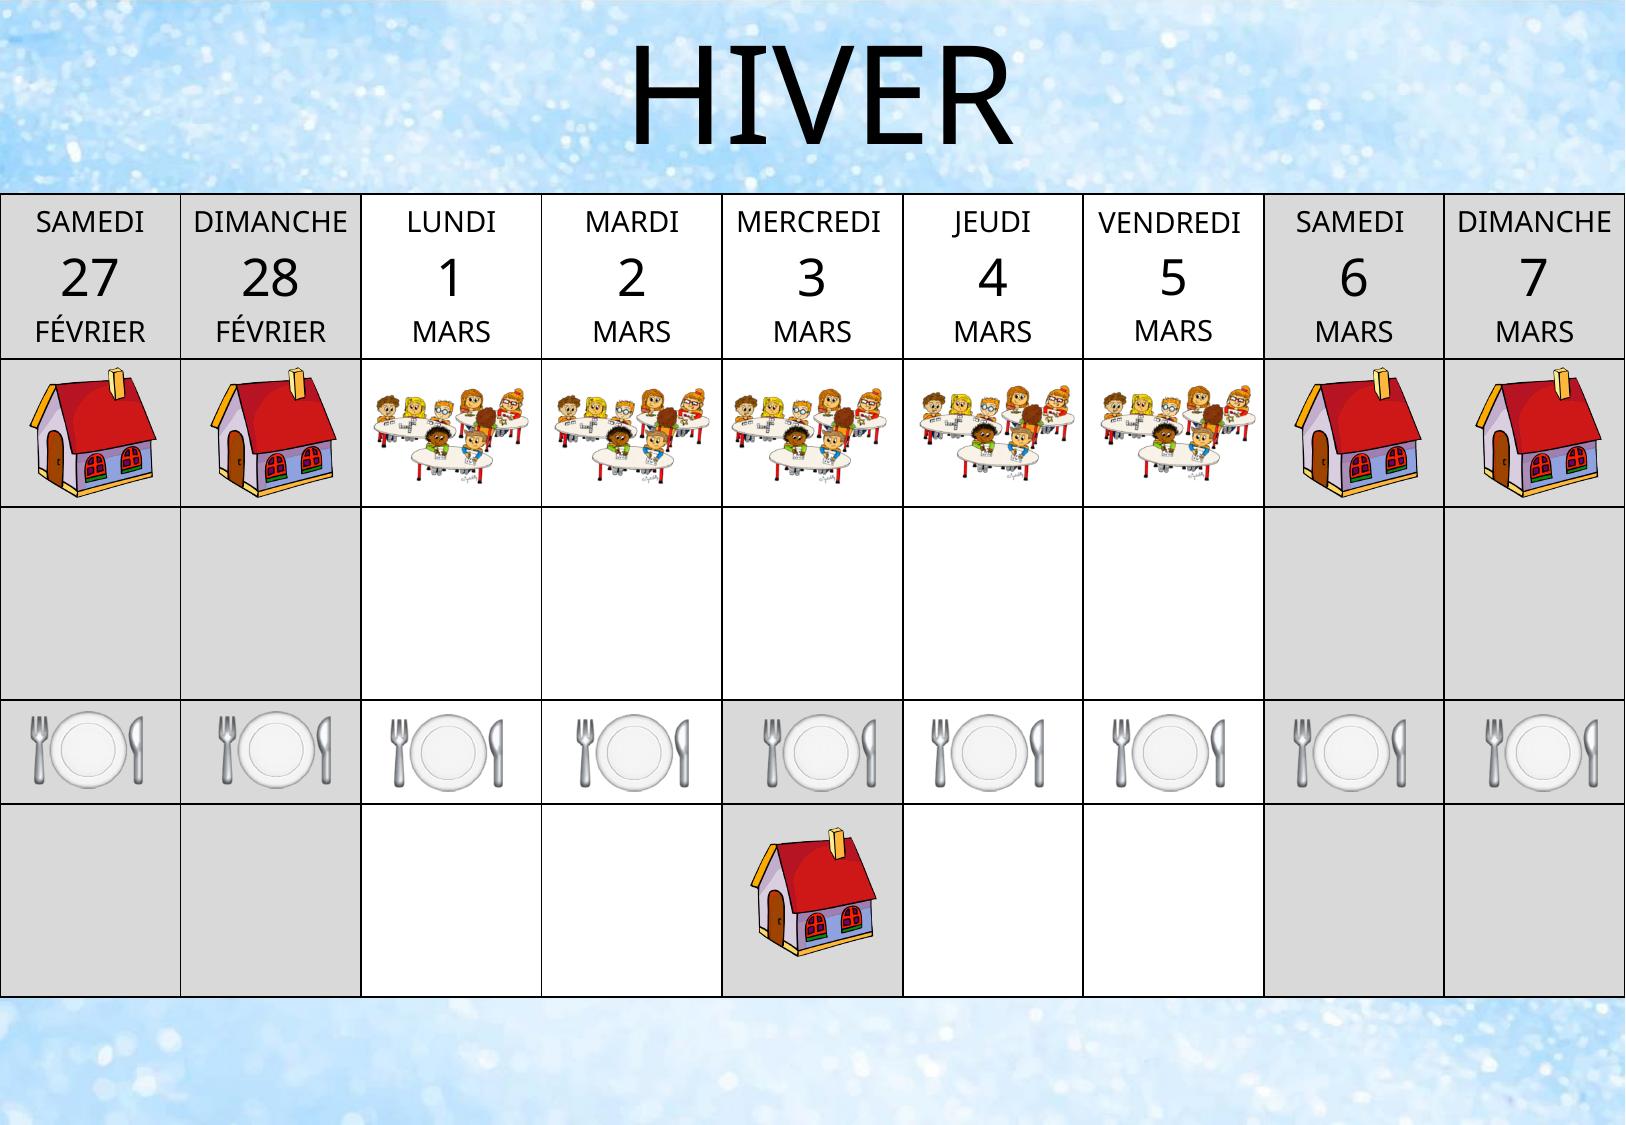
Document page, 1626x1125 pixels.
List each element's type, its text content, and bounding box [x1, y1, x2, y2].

table_header DIMANCHE 28 FÉVRIER [181, 195, 360, 358]
table_cell [1, 701, 26, 803]
table_header MARDI 2 MARS [542, 195, 721, 358]
table_cell [1602, 701, 1624, 803]
table_cell [362, 701, 386, 803]
table_cell [904, 360, 1082, 506]
table_cell [1, 360, 180, 506]
picture [26, 689, 147, 811]
table_cell [1, 508, 180, 699]
text_box HIVER [616, 0, 1168, 180]
table_cell [904, 508, 1082, 699]
table_cell [1265, 805, 1443, 996]
table_header LUNDI 1 MARS [362, 195, 541, 358]
table_header SAMEDI 6 MARS [1265, 195, 1443, 358]
table_header JEUDI 4 MARS [904, 195, 1082, 358]
picture [759, 692, 880, 813]
picture [1481, 692, 1602, 813]
table_cell [1084, 805, 1263, 996]
picture [1108, 692, 1229, 813]
table_cell [362, 360, 541, 506]
table_cell [693, 701, 721, 803]
picture [1289, 692, 1410, 813]
picture [0, 998, 1625, 1125]
table_cell [1084, 701, 1108, 803]
table_cell [1410, 701, 1443, 803]
table_cell [1445, 508, 1624, 699]
table_cell [1, 805, 180, 996]
table_cell [1048, 701, 1082, 803]
table_header VENDREDI 5 MARS [1084, 195, 1263, 358]
picture [750, 827, 877, 957]
picture [0, 0, 1625, 193]
table_header DIMANCHE 7 MARS [1445, 195, 1624, 358]
table_cell [181, 701, 214, 803]
table_cell [362, 805, 541, 996]
table_cell [1084, 508, 1263, 699]
table_cell [147, 701, 180, 803]
table_cell [542, 805, 721, 996]
table_cell [1229, 701, 1263, 803]
table_cell [542, 508, 721, 699]
table_cell [723, 701, 759, 803]
picture [29, 367, 157, 498]
picture [919, 379, 1076, 485]
table_cell [880, 701, 902, 803]
picture [554, 382, 711, 488]
table_cell [1265, 508, 1443, 699]
table_cell [1084, 360, 1263, 506]
picture [927, 692, 1048, 813]
picture [731, 382, 888, 488]
picture [210, 367, 337, 498]
picture [373, 382, 530, 488]
table_cell [723, 508, 902, 699]
table_cell [181, 360, 360, 506]
table_cell [723, 805, 902, 996]
picture [1100, 379, 1257, 485]
table_cell [1445, 360, 1624, 506]
picture [214, 689, 335, 811]
table_cell [1445, 701, 1481, 803]
picture [386, 692, 507, 813]
table_cell [1265, 360, 1443, 506]
table_cell [507, 701, 541, 803]
picture [572, 692, 693, 813]
table_cell [542, 701, 572, 803]
table_cell [335, 701, 360, 803]
table_cell [904, 701, 927, 803]
table_cell [542, 360, 721, 506]
table_cell [723, 360, 902, 506]
table_cell [181, 805, 360, 996]
table_header SAMEDI 27 FÉVRIER [1, 195, 180, 358]
table_cell [904, 805, 1082, 996]
table_header MERCREDI 3 MARS [723, 195, 902, 358]
table_cell [181, 508, 360, 699]
picture [1475, 367, 1602, 498]
picture [1294, 367, 1422, 498]
table_cell [362, 508, 541, 699]
table_cell [1265, 701, 1289, 803]
table_cell [1445, 805, 1624, 996]
